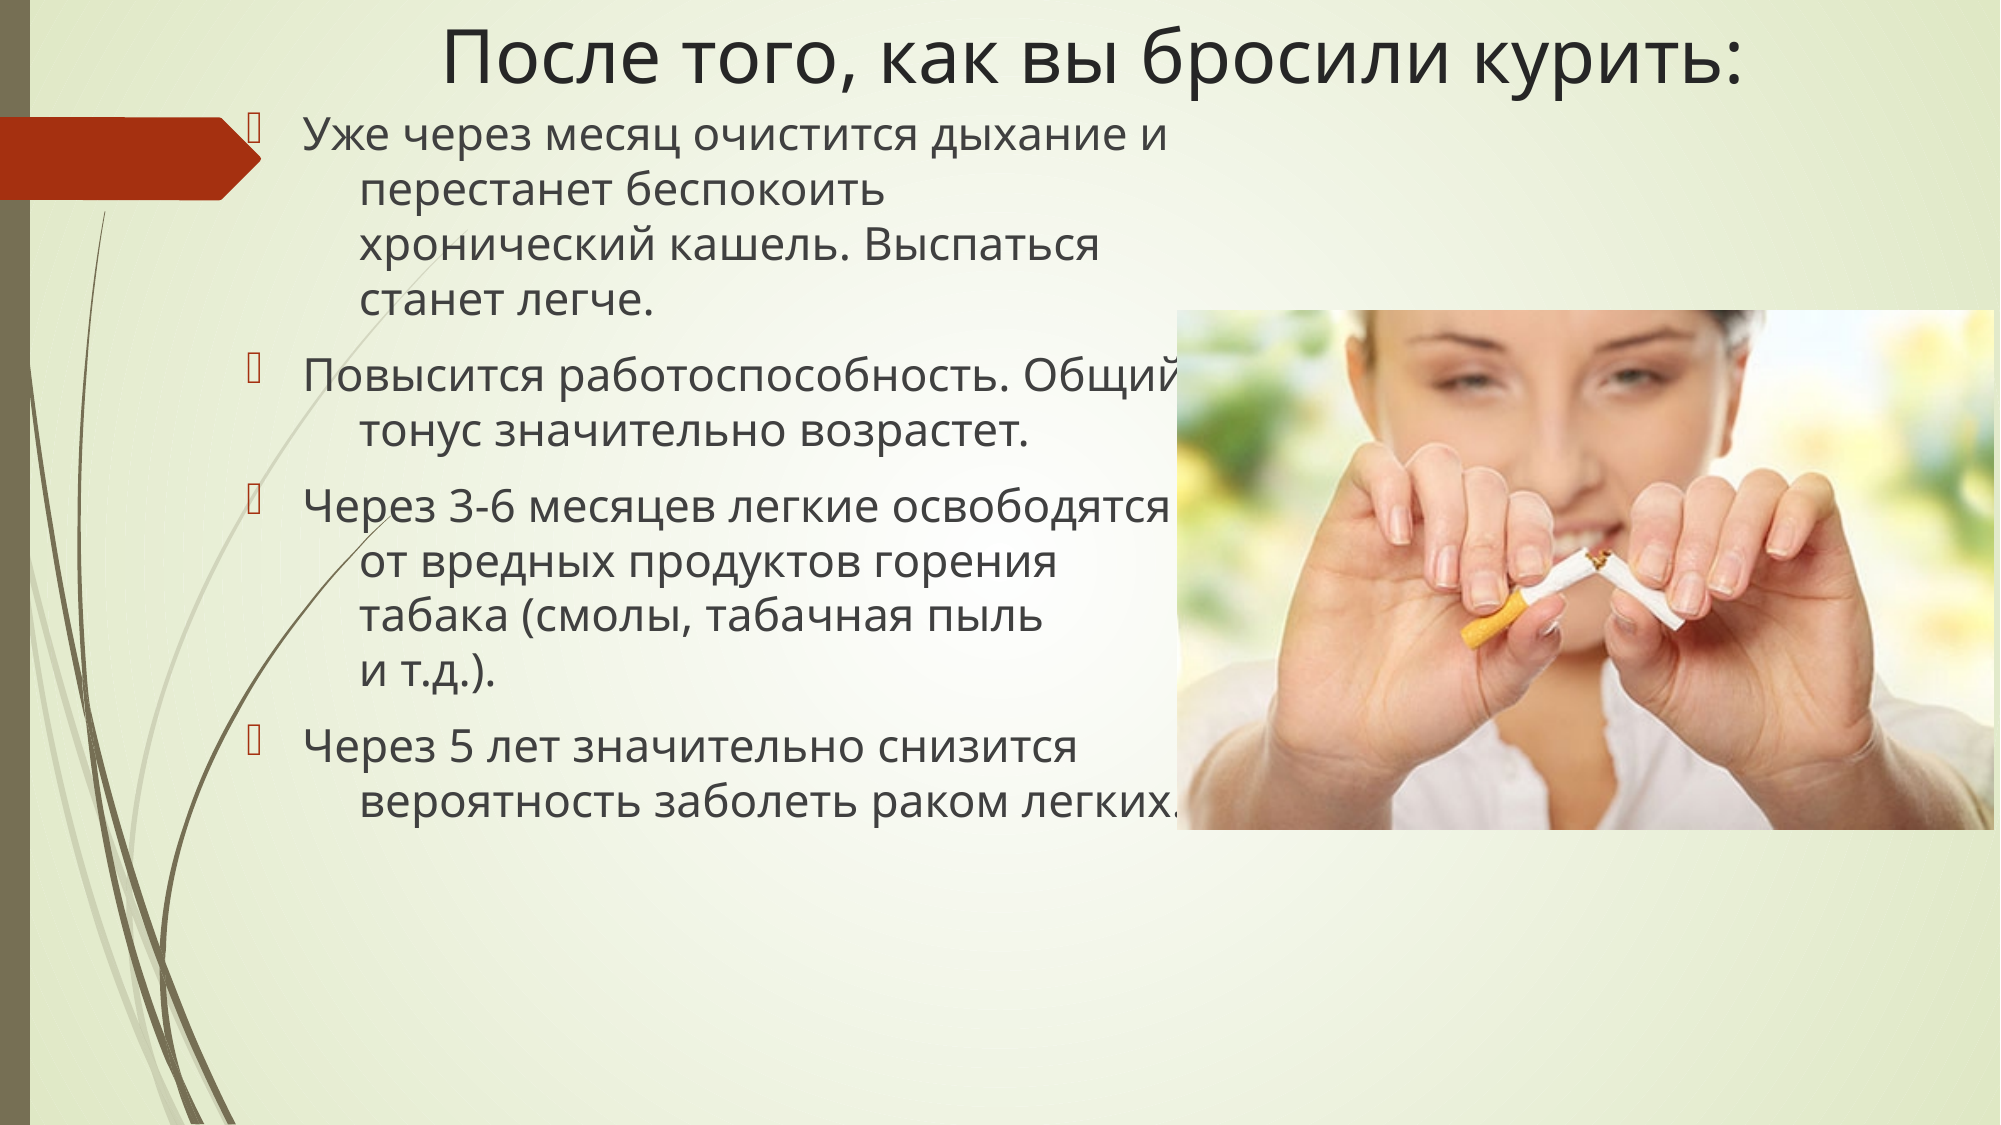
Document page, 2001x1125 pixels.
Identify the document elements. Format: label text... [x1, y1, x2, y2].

title После того, как вы бросили курить: [425, 0, 1888, 129]
picture [1177, 311, 1994, 830]
list Уже через месяц очистится дыхание и перестанет беспокоить хронический кашель. Выспаться станет легче. Повысится работоспособность. Общий тонус значительно возрастет. Через 3-6 месяцев легкие освободятся от вредных продуктов горения табака (смолы, табачная пыль и т.д.). Через 5 лет значительно снизится вероятность заболеть раком легких. [231, 97, 1208, 1116]
